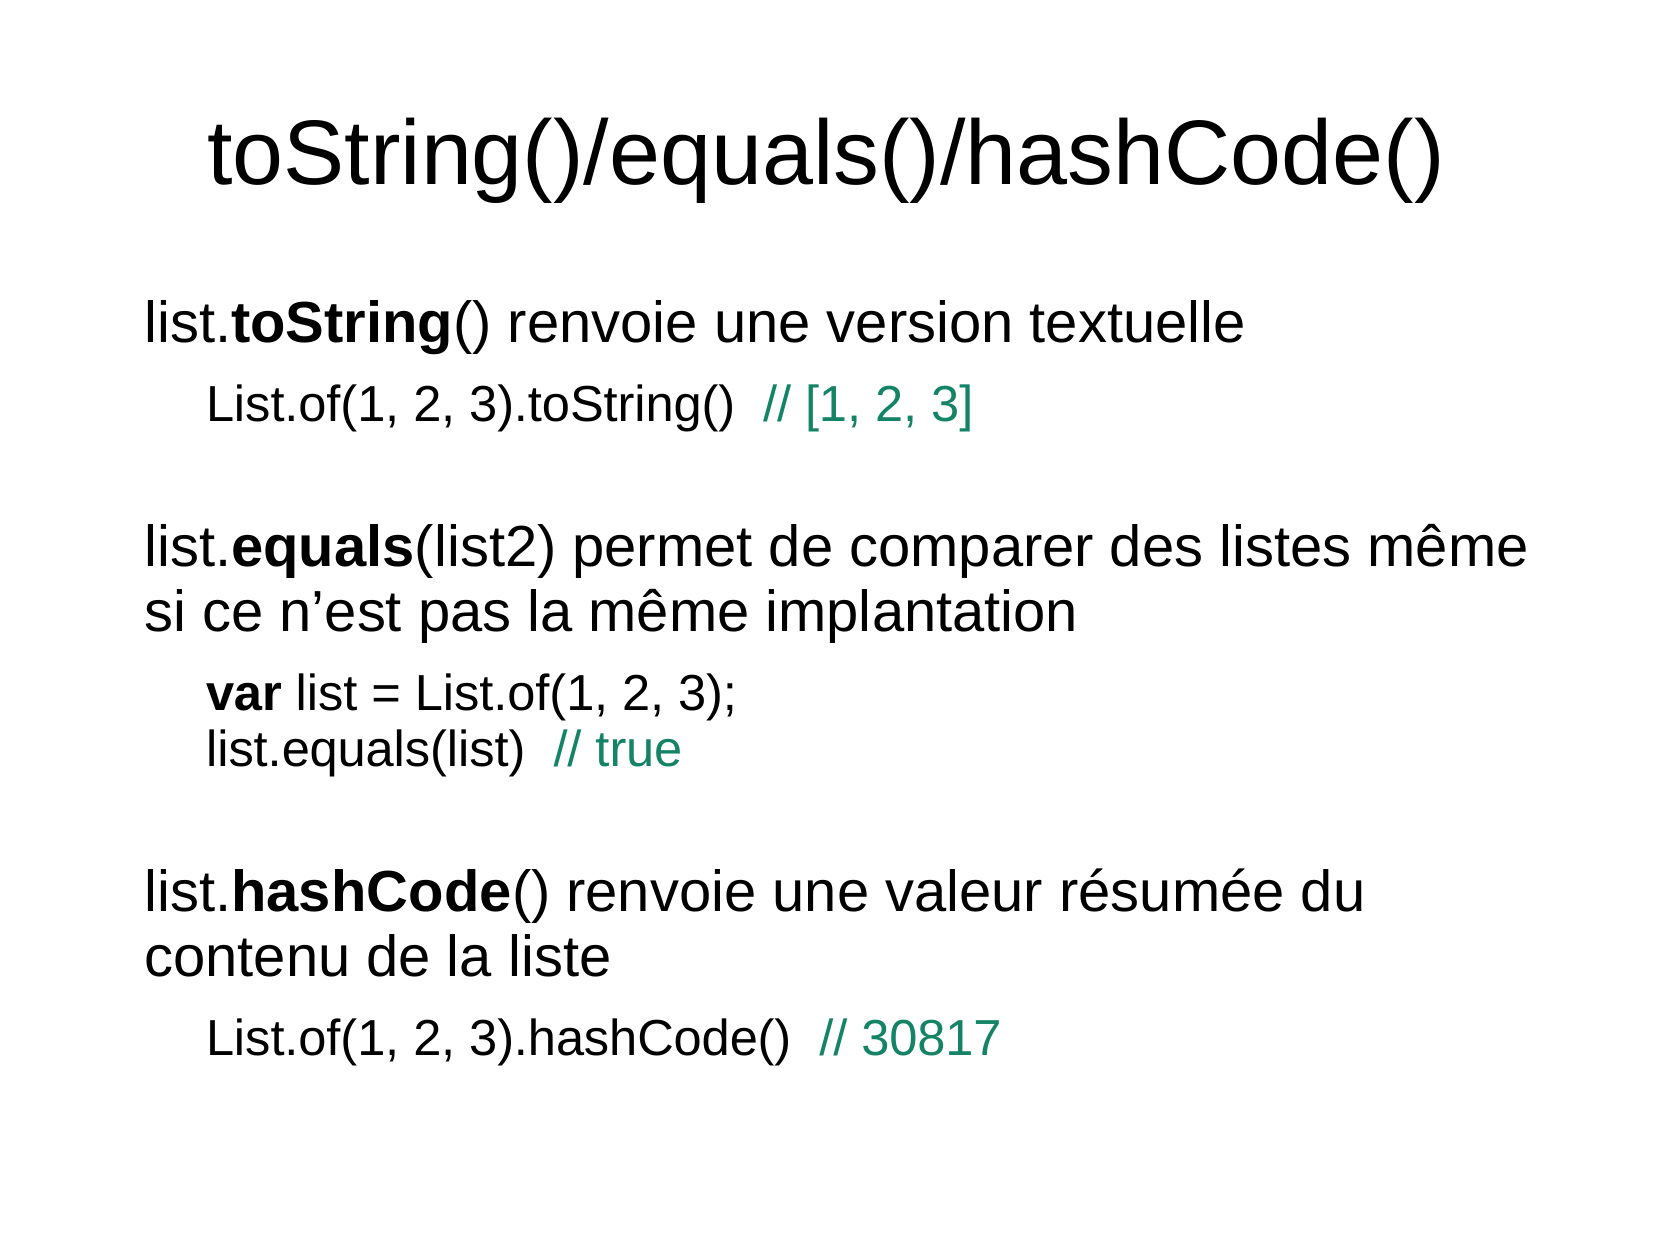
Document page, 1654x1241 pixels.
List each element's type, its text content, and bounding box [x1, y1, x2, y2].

title toString()/equals()/hashCode() [82, 49, 1571, 257]
list list.toString() renvoie une version textuelle List.of(1, 2, 3).toString() // [1, 2, 3] list.equals(list2) permet de comparer des listes même si ce n’est pas la même implantation var list = List.of(1, 2, 3); list.equals(list) // true list.hashCode() renvoie une valeur résumée du contenu de la liste List.of(1, 2, 3).hashCode() // 30817 [82, 290, 1571, 1126]
